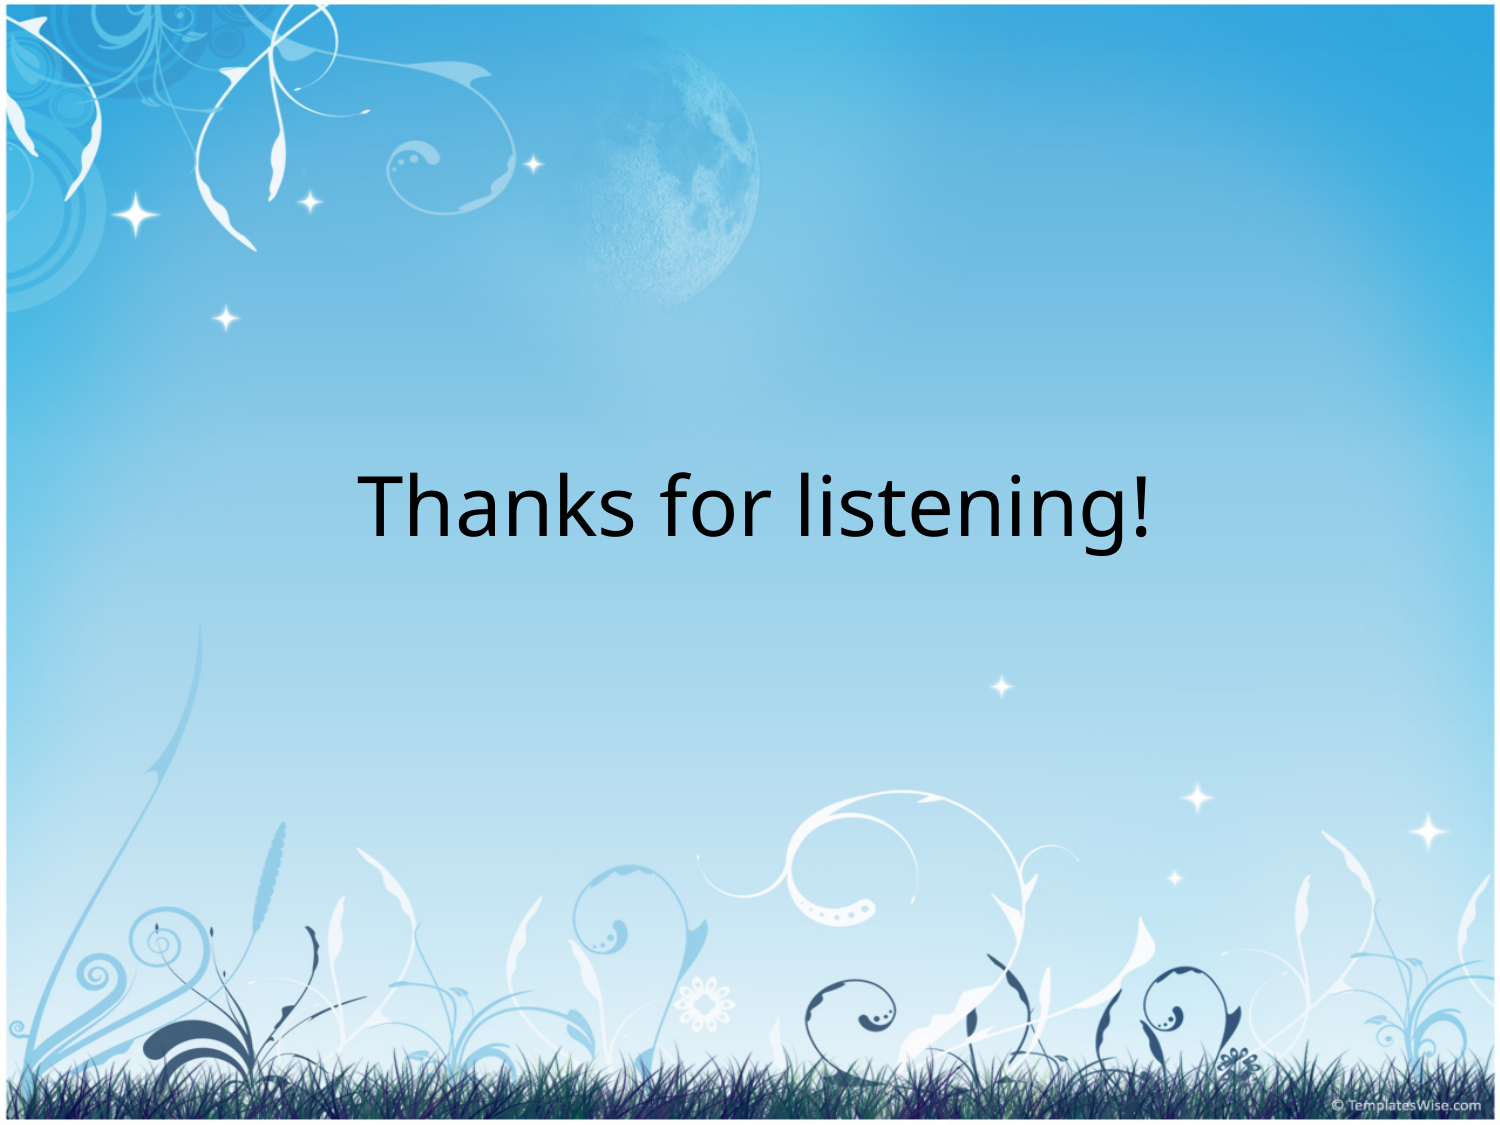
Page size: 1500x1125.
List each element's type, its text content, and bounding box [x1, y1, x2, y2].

title Thanks for listening! [118, 383, 1394, 626]
picture [0, 0, 1500, 1125]
